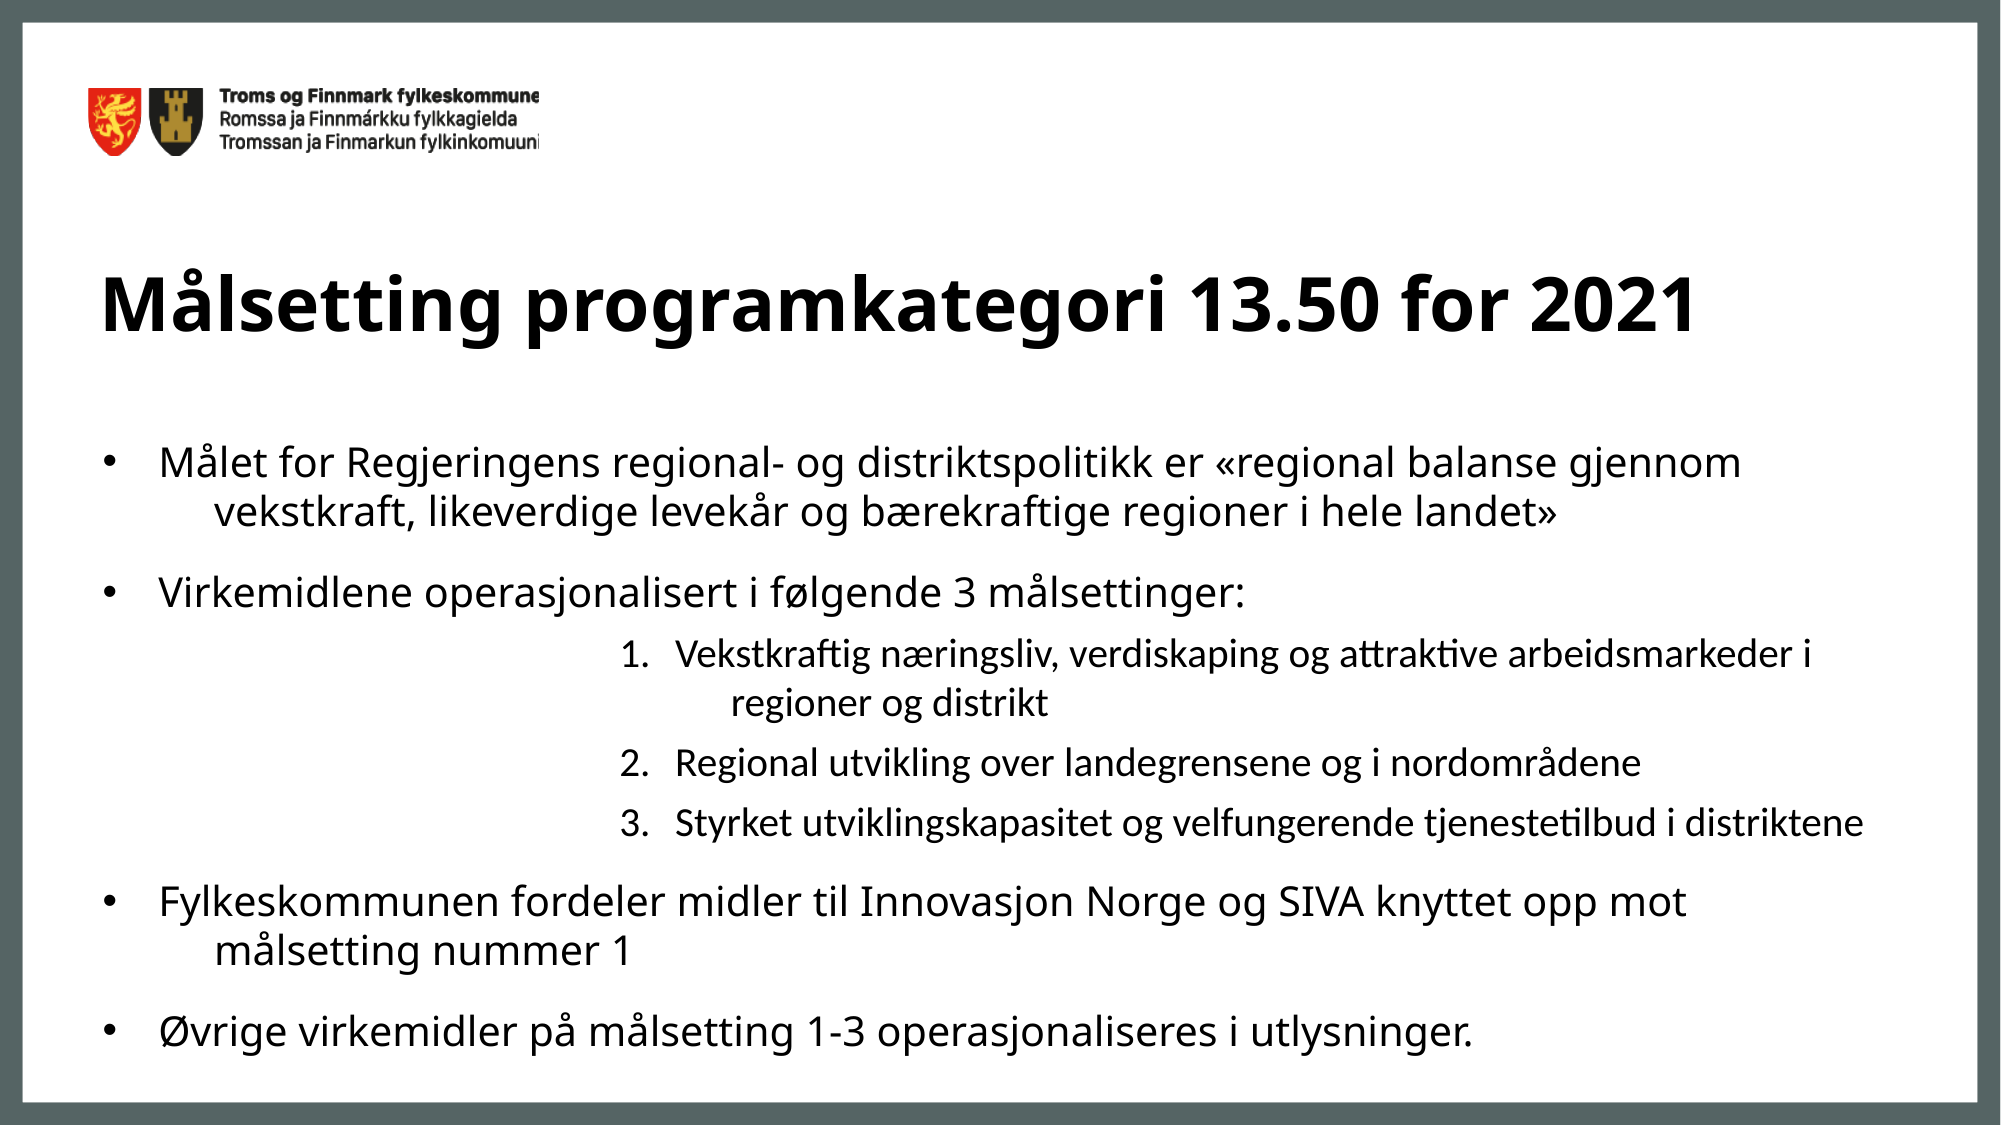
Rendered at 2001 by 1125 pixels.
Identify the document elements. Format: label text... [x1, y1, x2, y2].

title Målsetting programkategori 13.50 for 2021 [84, 257, 1916, 355]
list Målet for Regjeringens regional- og distriktspolitikk er «regional balanse gjennom vekstkraft, likeverdige levekår og bærekraftige regioner i hele landet» Virkemidlene operasjonalisert i følgende 3 målsettinger: Vekstkraftig næringsliv, verdiskaping og attraktive arbeidsmarkeder i regioner og distrikt Regional utvikling over landegrensene og i nordområdene Styrket utviklingskapasitet og velfungerende tjenestetilbud i distriktene Fylkeskommunen fordeler midler til Innovasjon Norge og SIVA knyttet opp mot målsetting nummer 1 Øvrige virkemidler på målsetting 1-3 operasjonaliseres i utlysninger. [84, 406, 1916, 1053]
